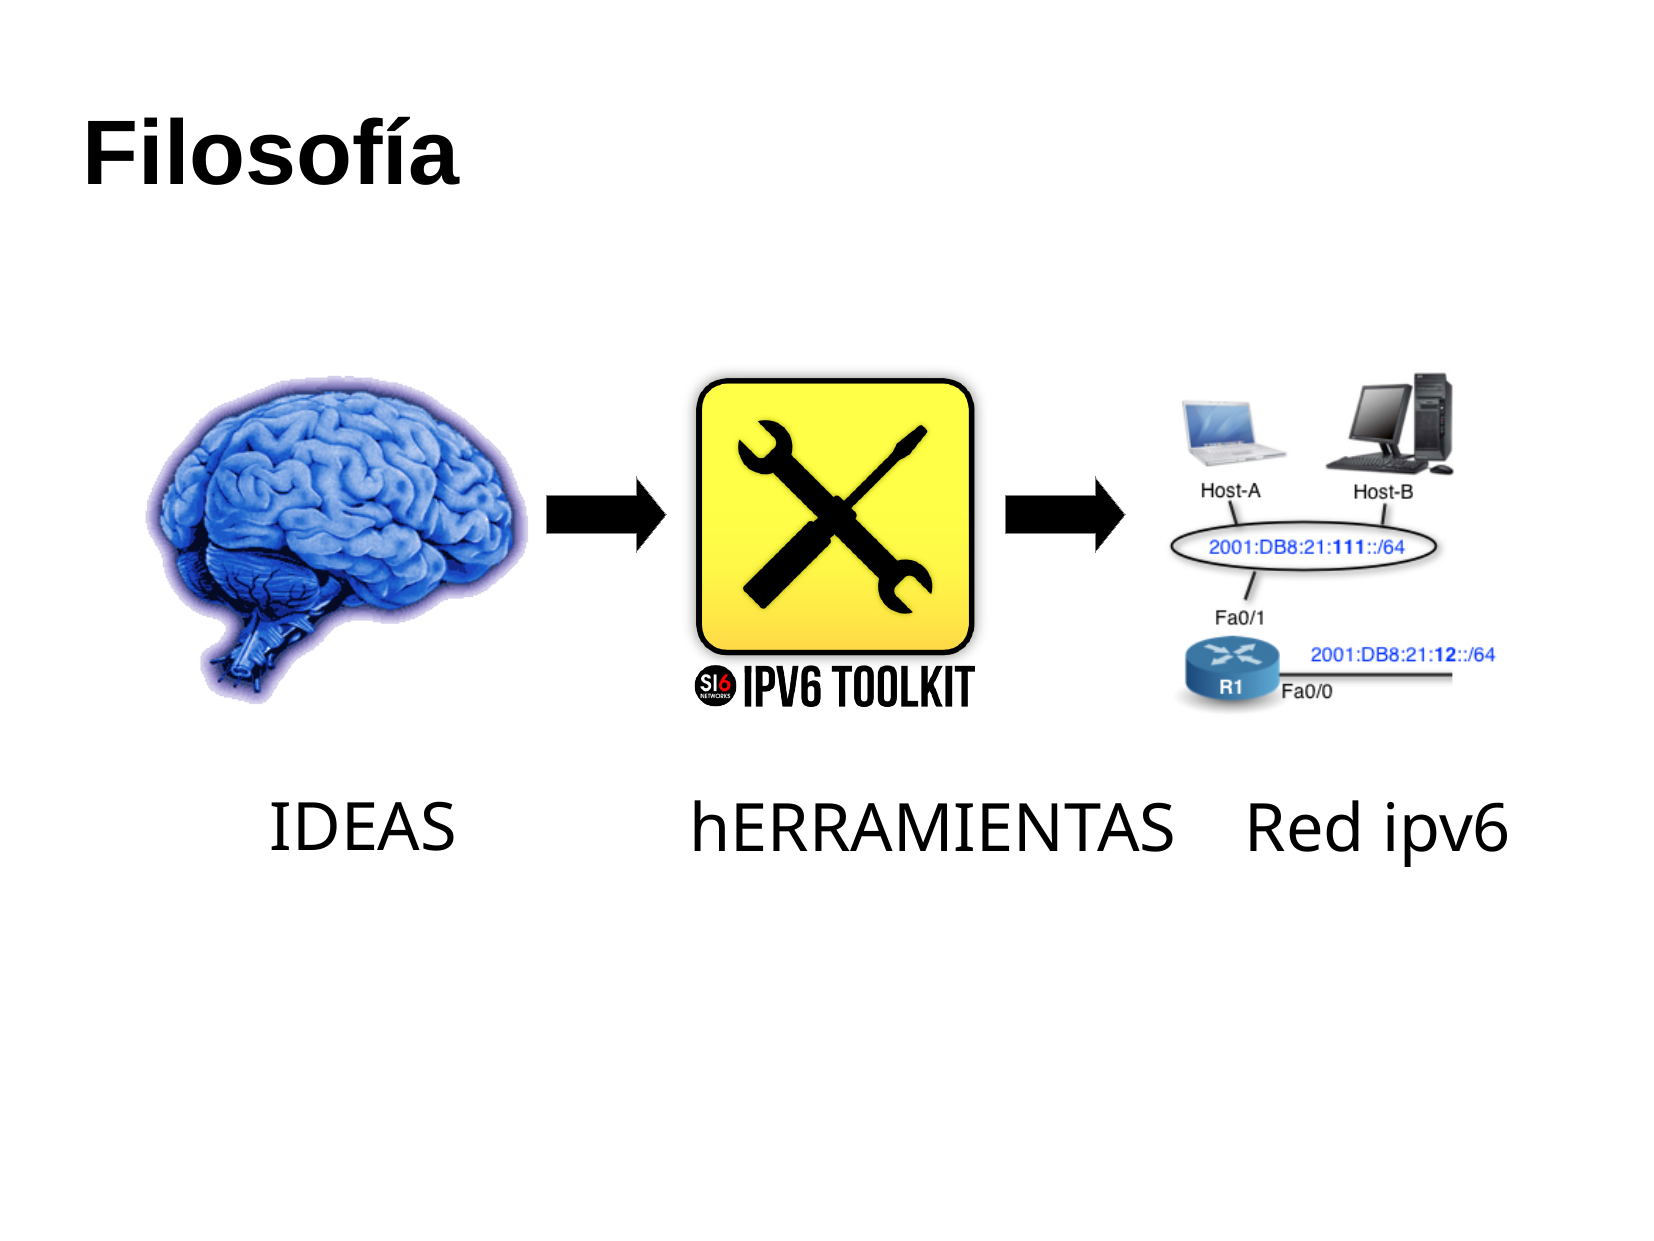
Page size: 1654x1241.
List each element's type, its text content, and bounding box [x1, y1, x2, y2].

text_box [1005, 476, 1126, 553]
title Filosofía [82, 49, 1571, 257]
picture [680, 362, 990, 707]
text_box [546, 476, 667, 553]
text_box IDEAS [255, 772, 402, 867]
picture [1140, 356, 1519, 728]
text_box hERRAMIENTAS [675, 773, 1014, 868]
picture [133, 365, 541, 717]
text_box Red ipv6 [1230, 772, 1440, 868]
